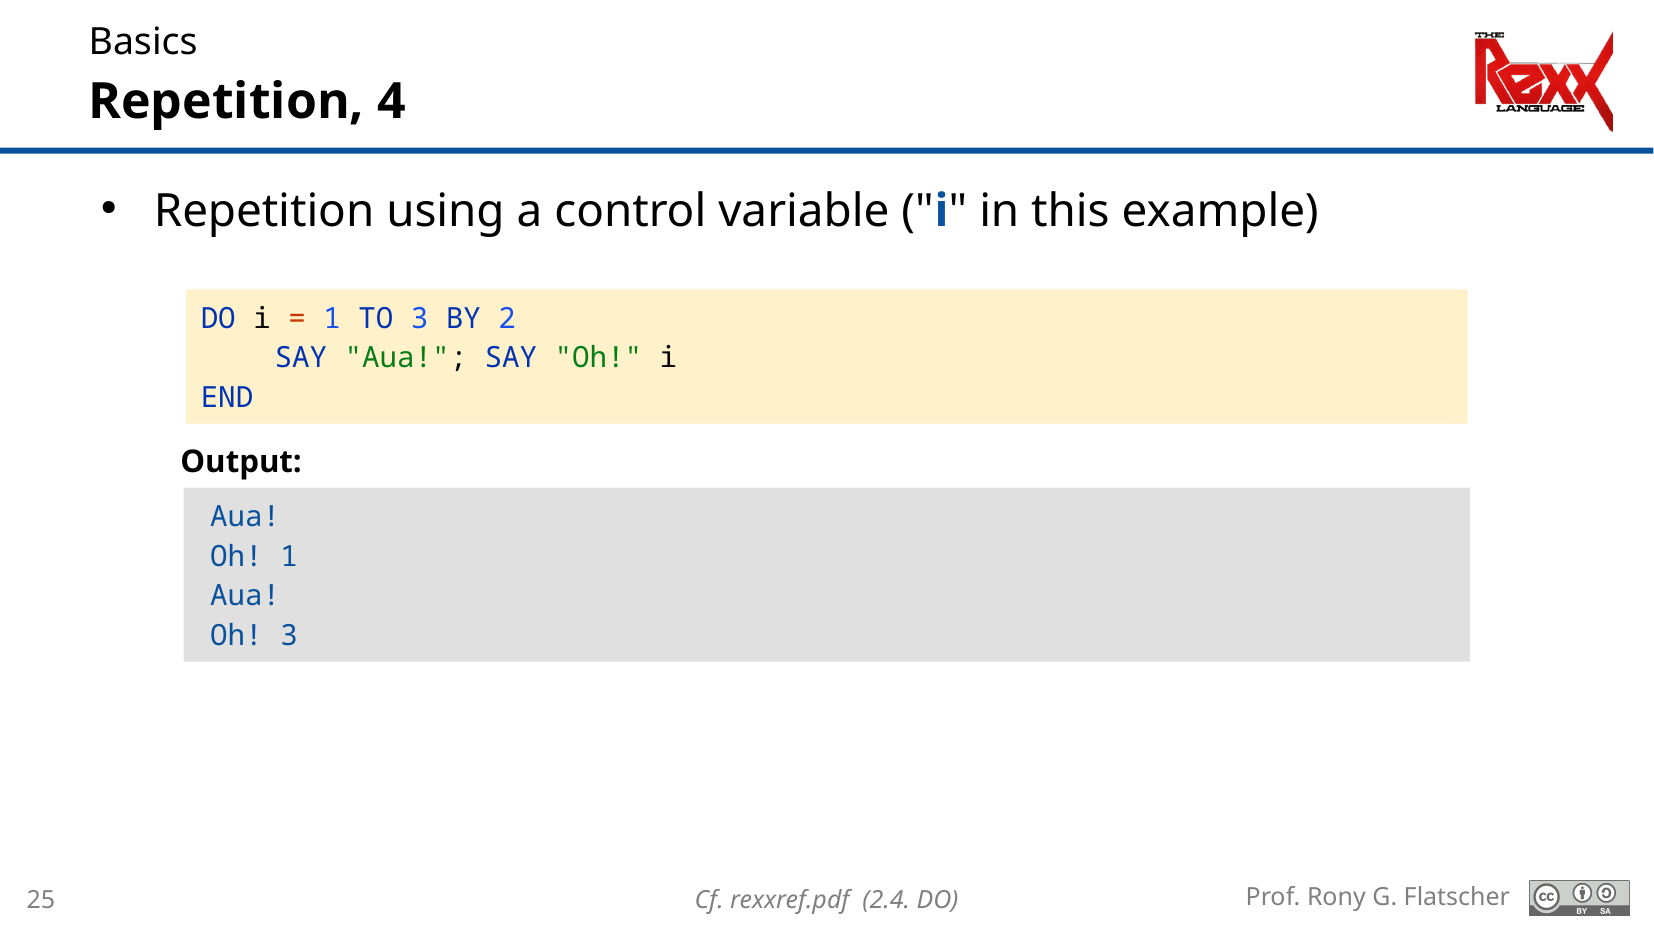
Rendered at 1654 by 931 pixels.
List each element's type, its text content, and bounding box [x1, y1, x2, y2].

title Basics Repetition, 4 [29, 0, 1654, 148]
list Repetition using a control variable ("i" in this example) [82, 177, 1571, 266]
text_box Aua! Oh! 1 Aua! Oh! 3 [183, 487, 1470, 655]
text_box Output: [165, 431, 332, 487]
text_box DO i = 1 TO 3 BY 2 SAY "Aua!"; SAY "Oh!" i END [186, 289, 1468, 419]
text_box Cf. rexxref.pdf (2.4. DO) [0, 874, 1654, 922]
